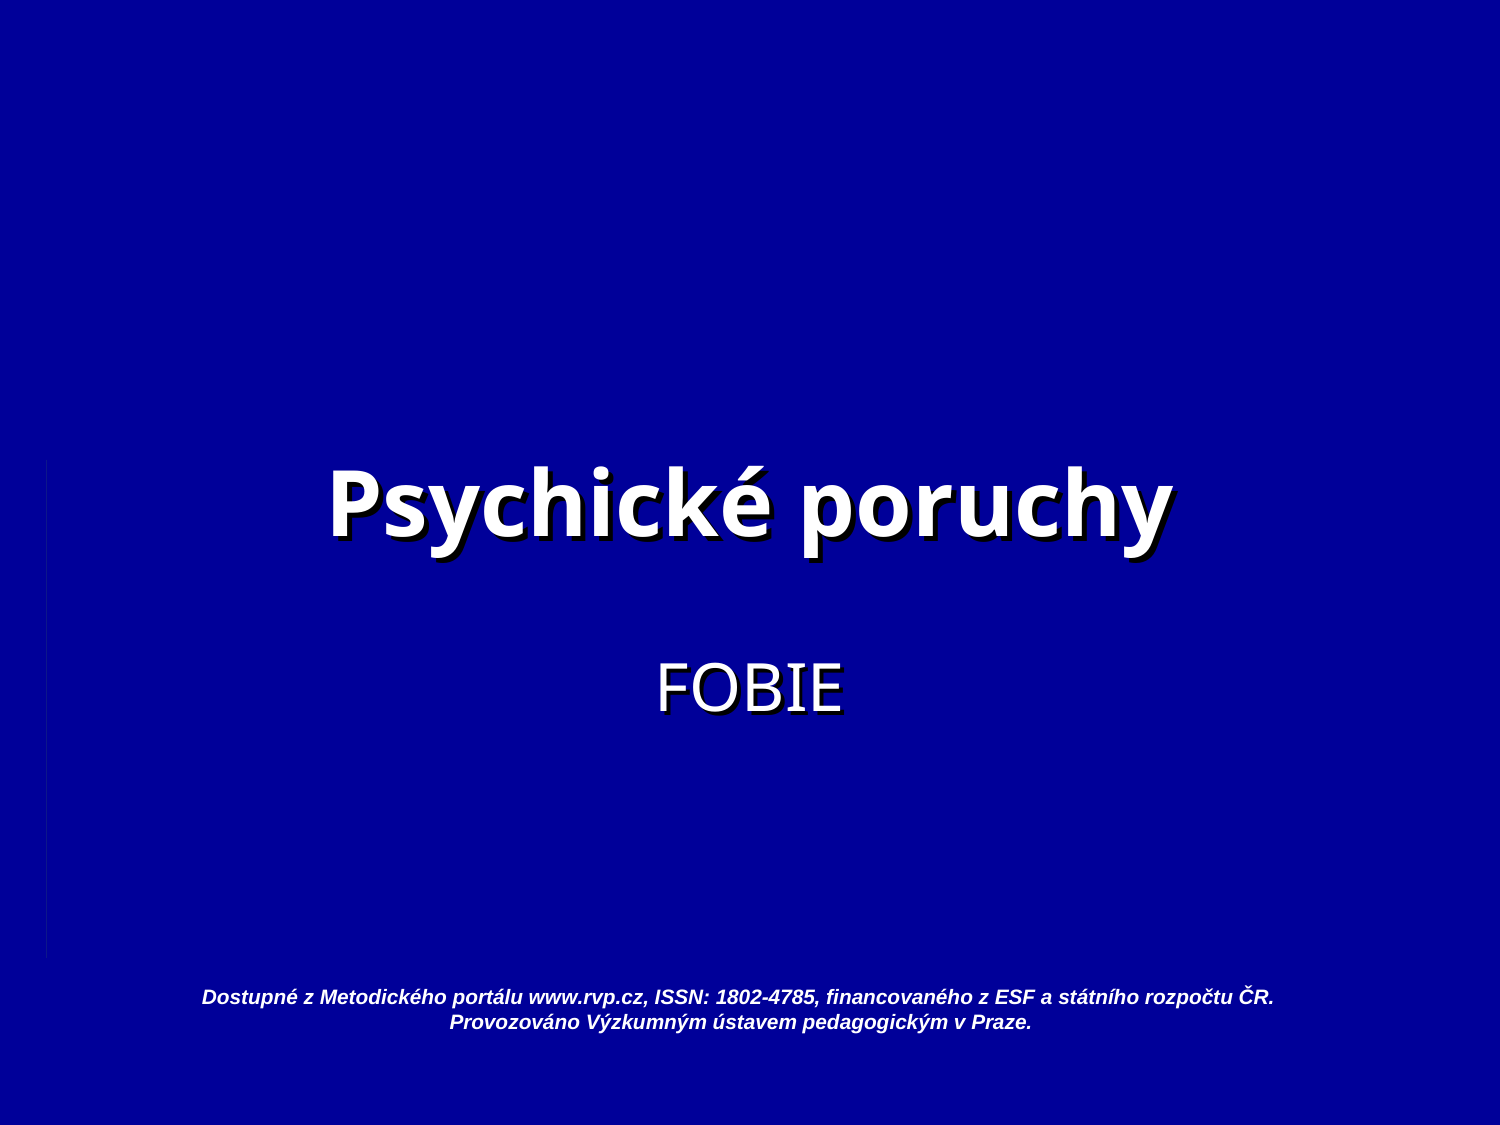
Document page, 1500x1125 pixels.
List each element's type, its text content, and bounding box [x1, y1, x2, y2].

title Psychické poruchy [112, 327, 1388, 563]
text_box Dostupné z Metodického portálu www.rvp.cz, ISSN: 1802-4785, financovaného z ESF a státního rozpočtu ČR. Provozováno Výzkumným ústavem pedagogickým v Praze. [41, 976, 1441, 1080]
text_box FOBIE [225, 637, 1276, 926]
